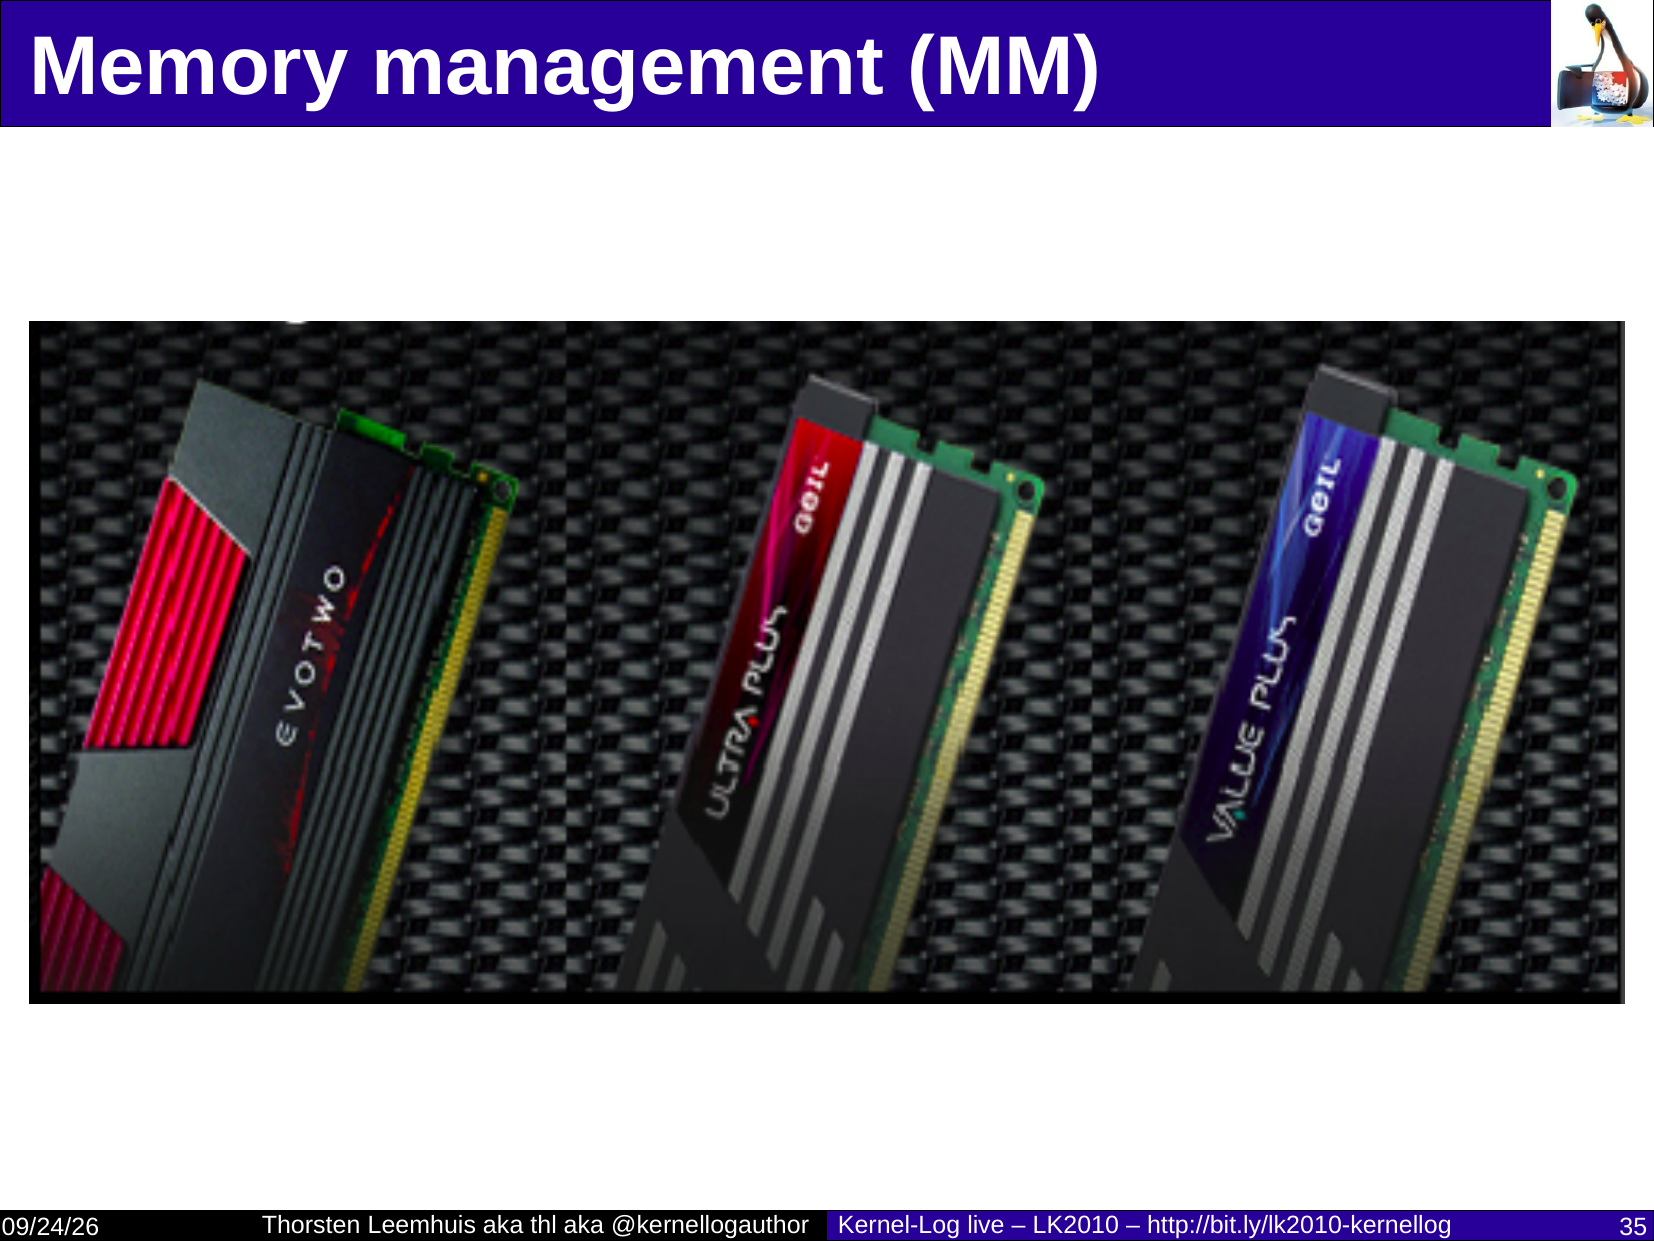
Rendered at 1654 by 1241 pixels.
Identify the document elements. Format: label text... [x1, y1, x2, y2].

picture [1551, 0, 1653, 127]
title Memory management (MM) [29, 19, 1535, 113]
picture [29, 321, 1625, 1004]
